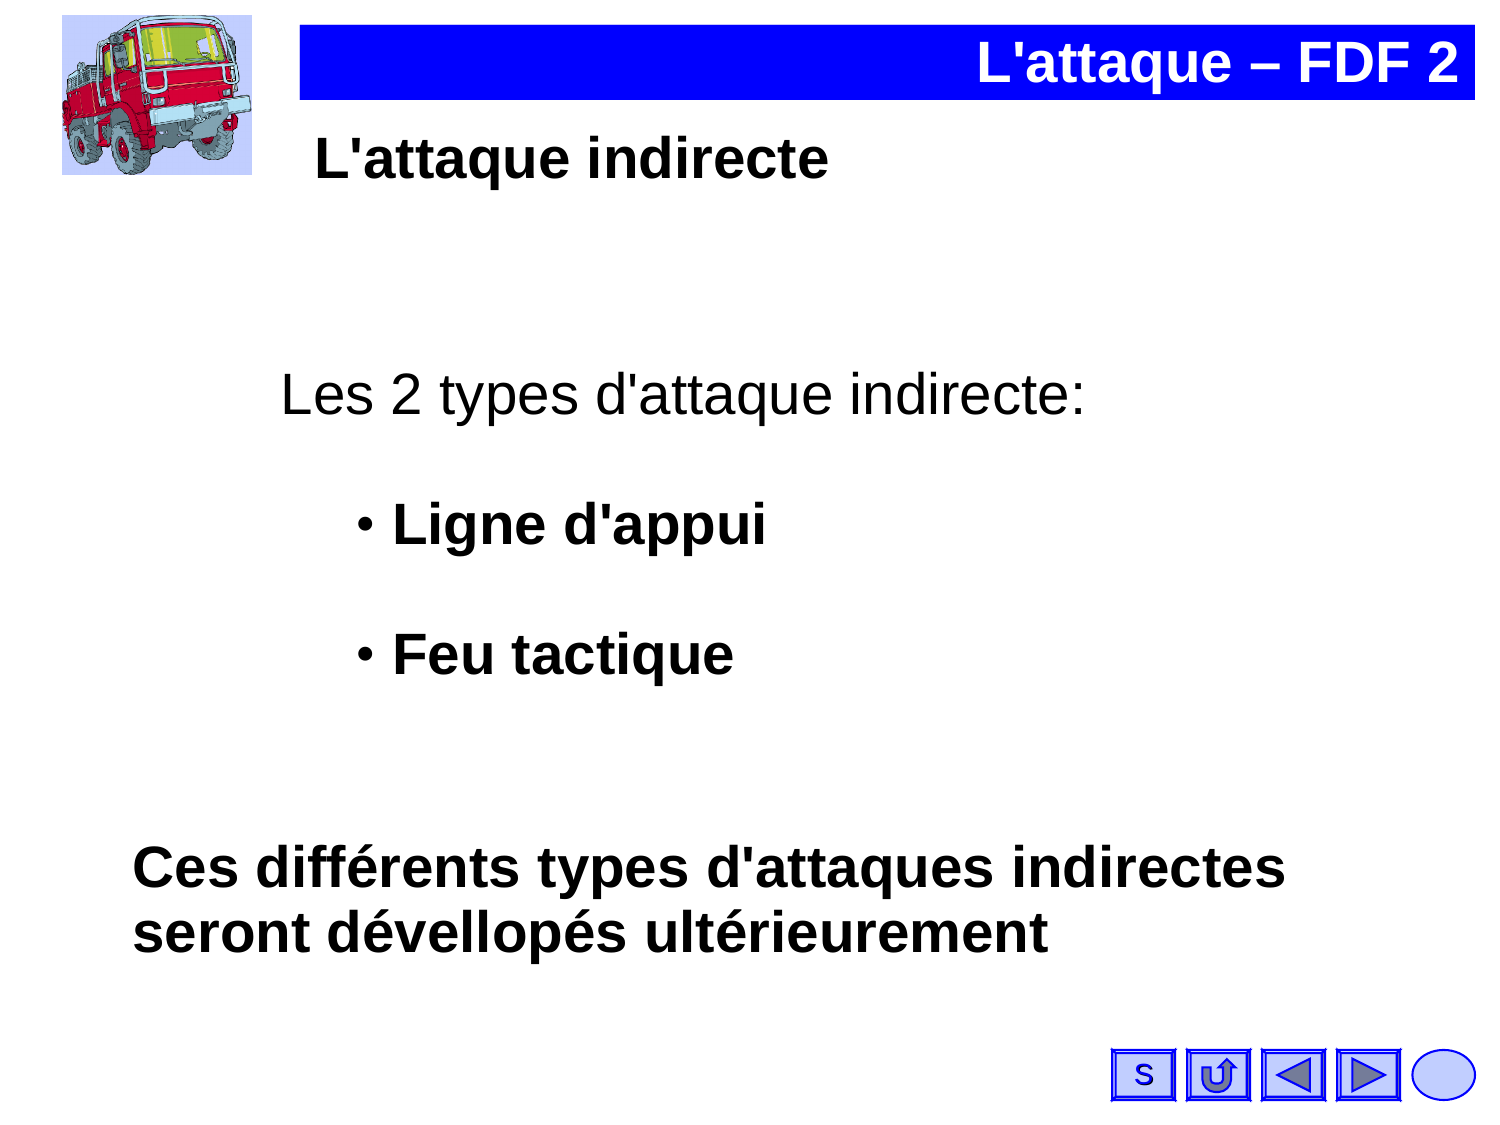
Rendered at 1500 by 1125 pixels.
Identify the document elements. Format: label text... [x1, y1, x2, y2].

text_box [1412, 1049, 1476, 1101]
text_box L'attaque indirecte [298, 118, 846, 199]
text_box Ces différents types d'attaques indirectes seront dévellopés ultérieurement [117, 826, 1320, 972]
text_box L'attaque – FDF 2 [299, 24, 1475, 100]
text_box Les 2 types d'attaque indirecte: Ligne d'appui Feu tactique [265, 354, 1150, 765]
